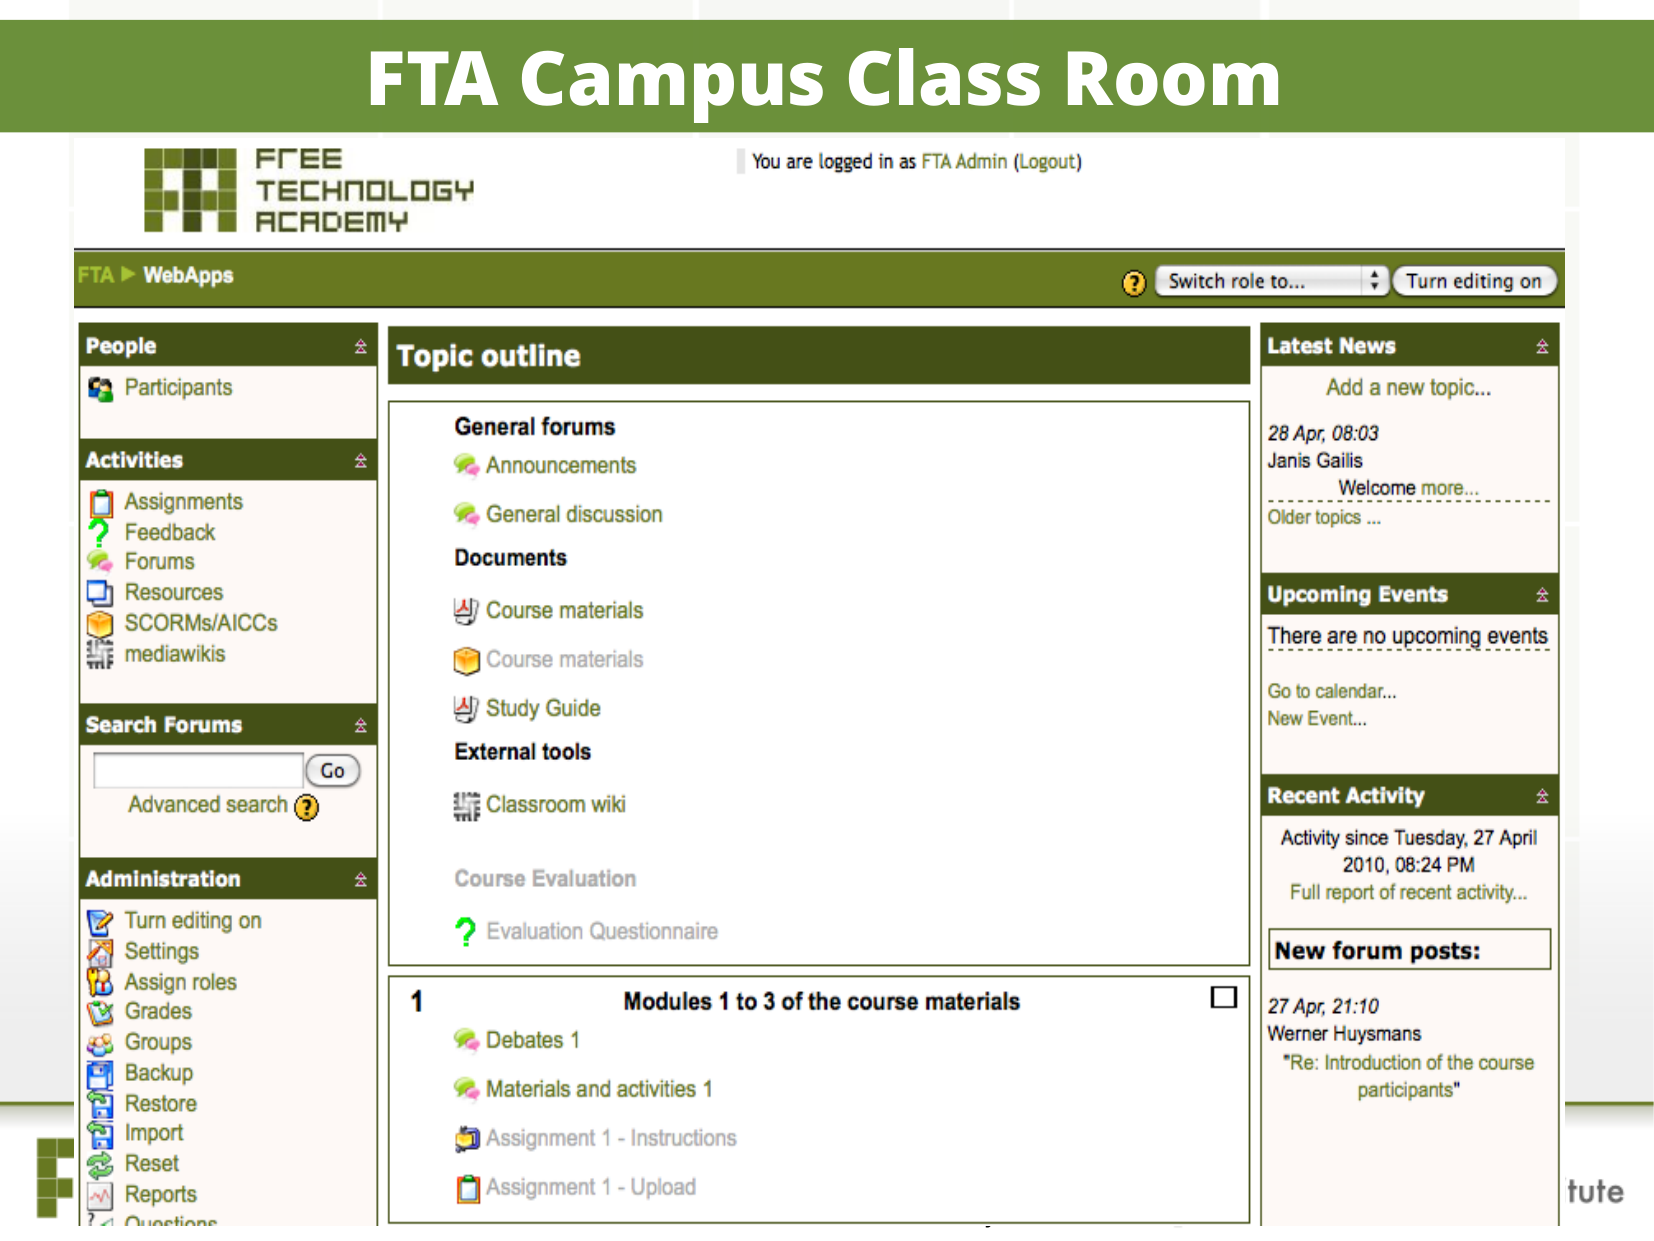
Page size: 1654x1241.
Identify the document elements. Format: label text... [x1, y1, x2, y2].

picture [0, 133, 1654, 1241]
picture [0, 0, 1654, 19]
title FTA Campus Class Room [37, 32, 1613, 120]
